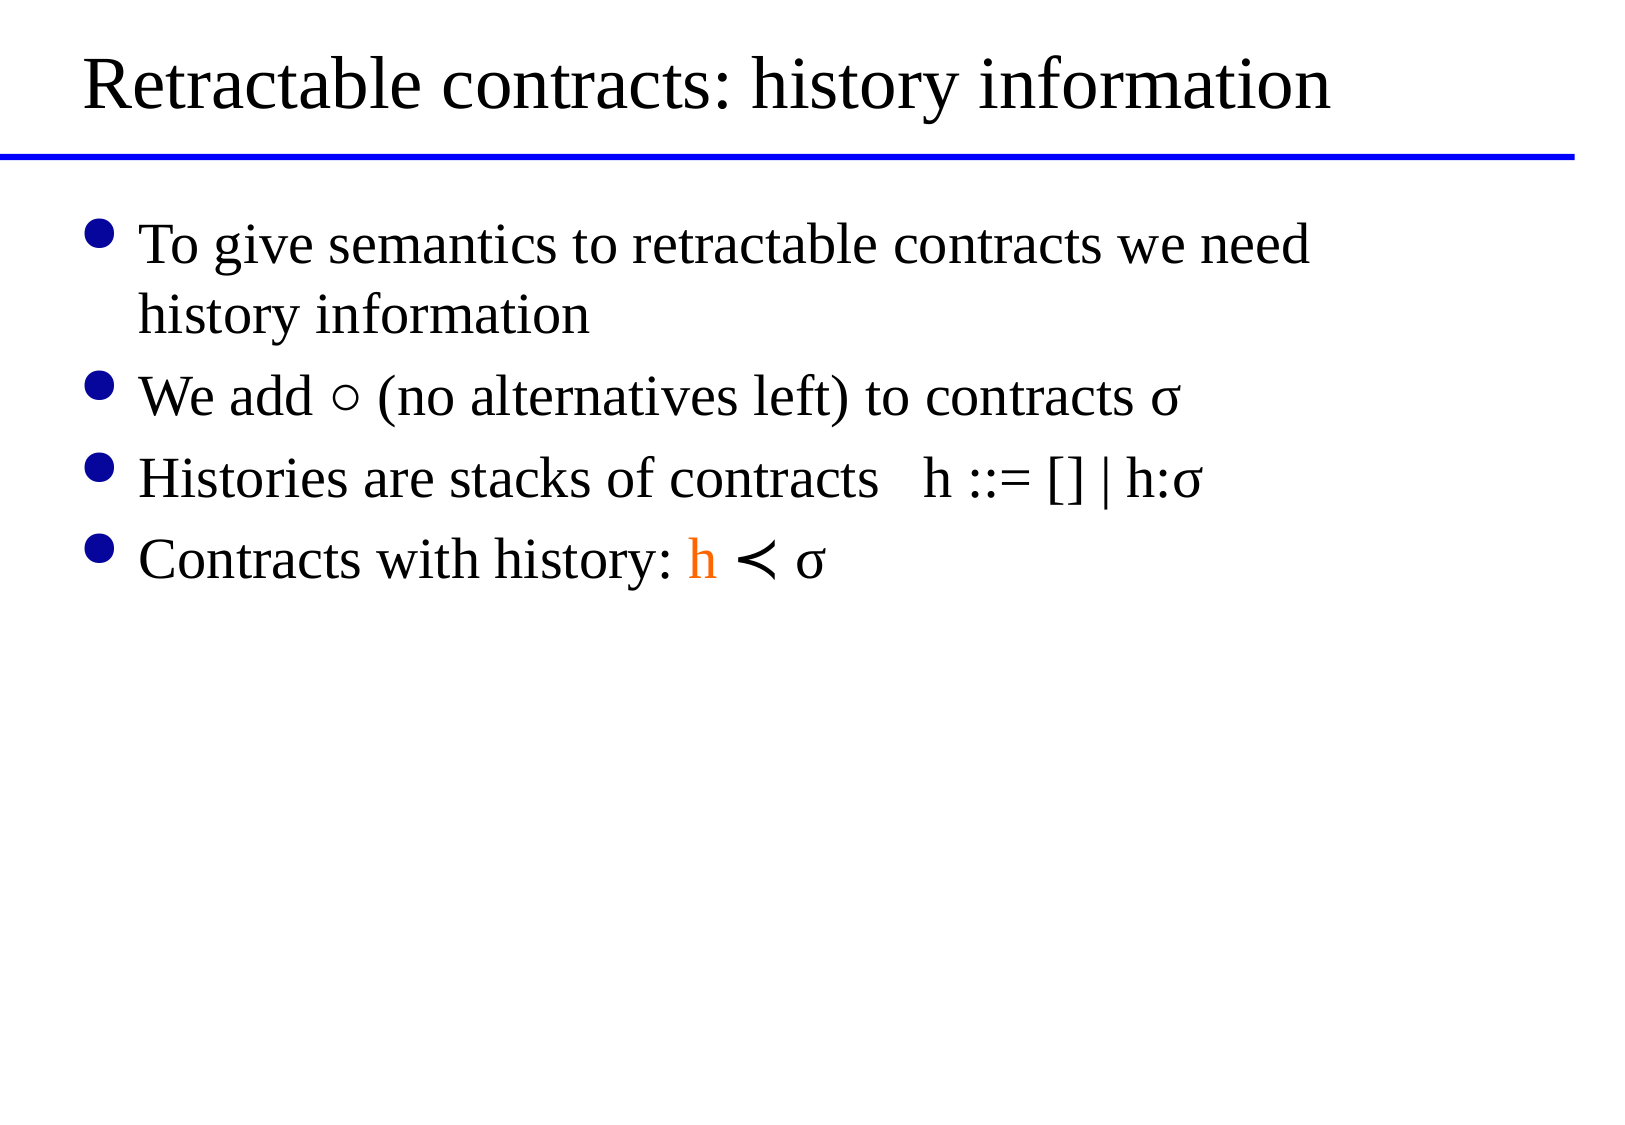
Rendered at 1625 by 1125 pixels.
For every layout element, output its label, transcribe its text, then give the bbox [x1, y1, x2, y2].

list To give semantics to retractable contracts we need history information We add ○ (no alternatives left) to contracts σ Histories are stacks of contracts h ::= [] | h:σ Contracts with history: h ≺ σ [67, 198, 1478, 1061]
title Retractable contracts: history information [67, 27, 1544, 131]
